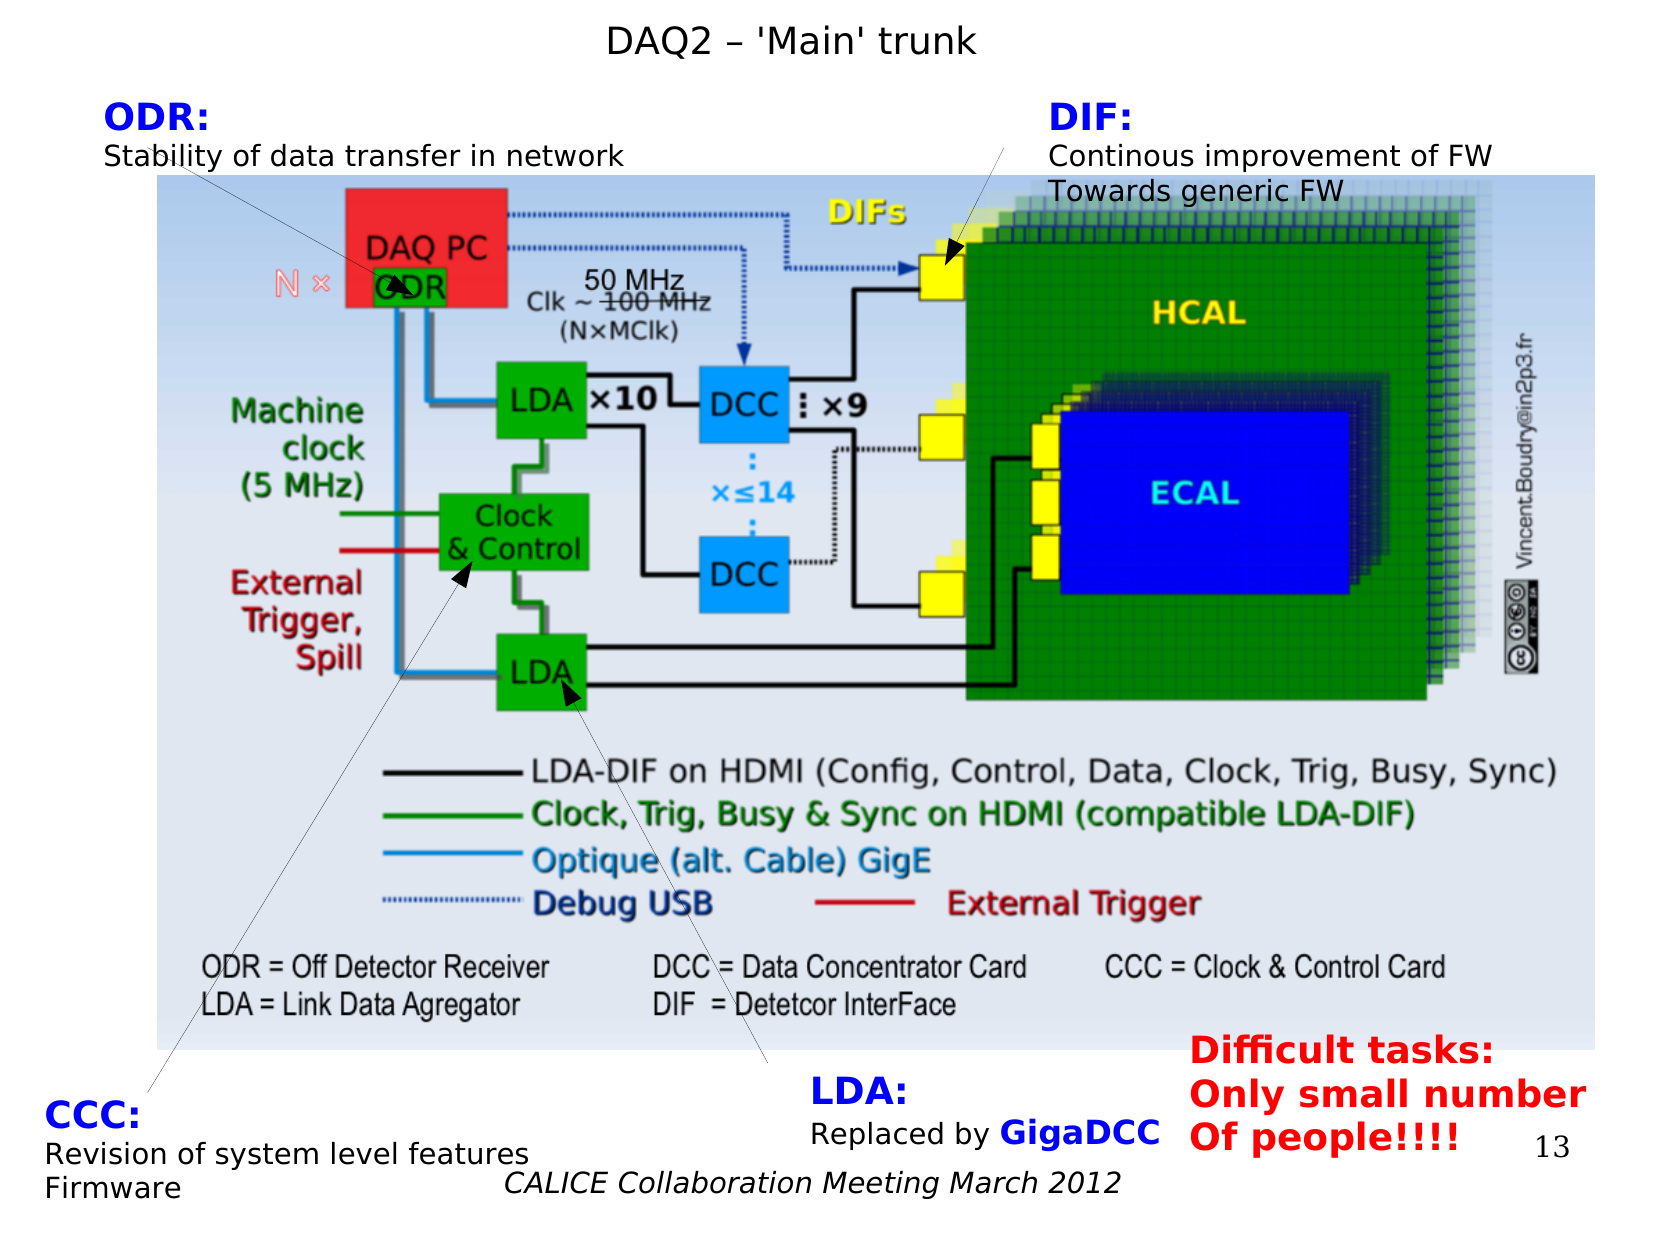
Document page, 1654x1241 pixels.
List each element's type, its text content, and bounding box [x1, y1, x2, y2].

picture [157, 175, 1595, 1050]
text_box CCC: Revision of system level features Firmware [29, 1086, 542, 1241]
text_box LDA: Replaced by GigaDCC [795, 1062, 1174, 1161]
text_box ODR: Stability of data transfer in network [88, 88, 638, 181]
text_box DAQ2 – 'Main' trunk [590, 12, 991, 71]
text_box Difficult tasks: Only small number Of people!!!! [1174, 1021, 1602, 1168]
text_box DIF: Continous improvement of FW Towards generic FW [1033, 88, 1507, 215]
